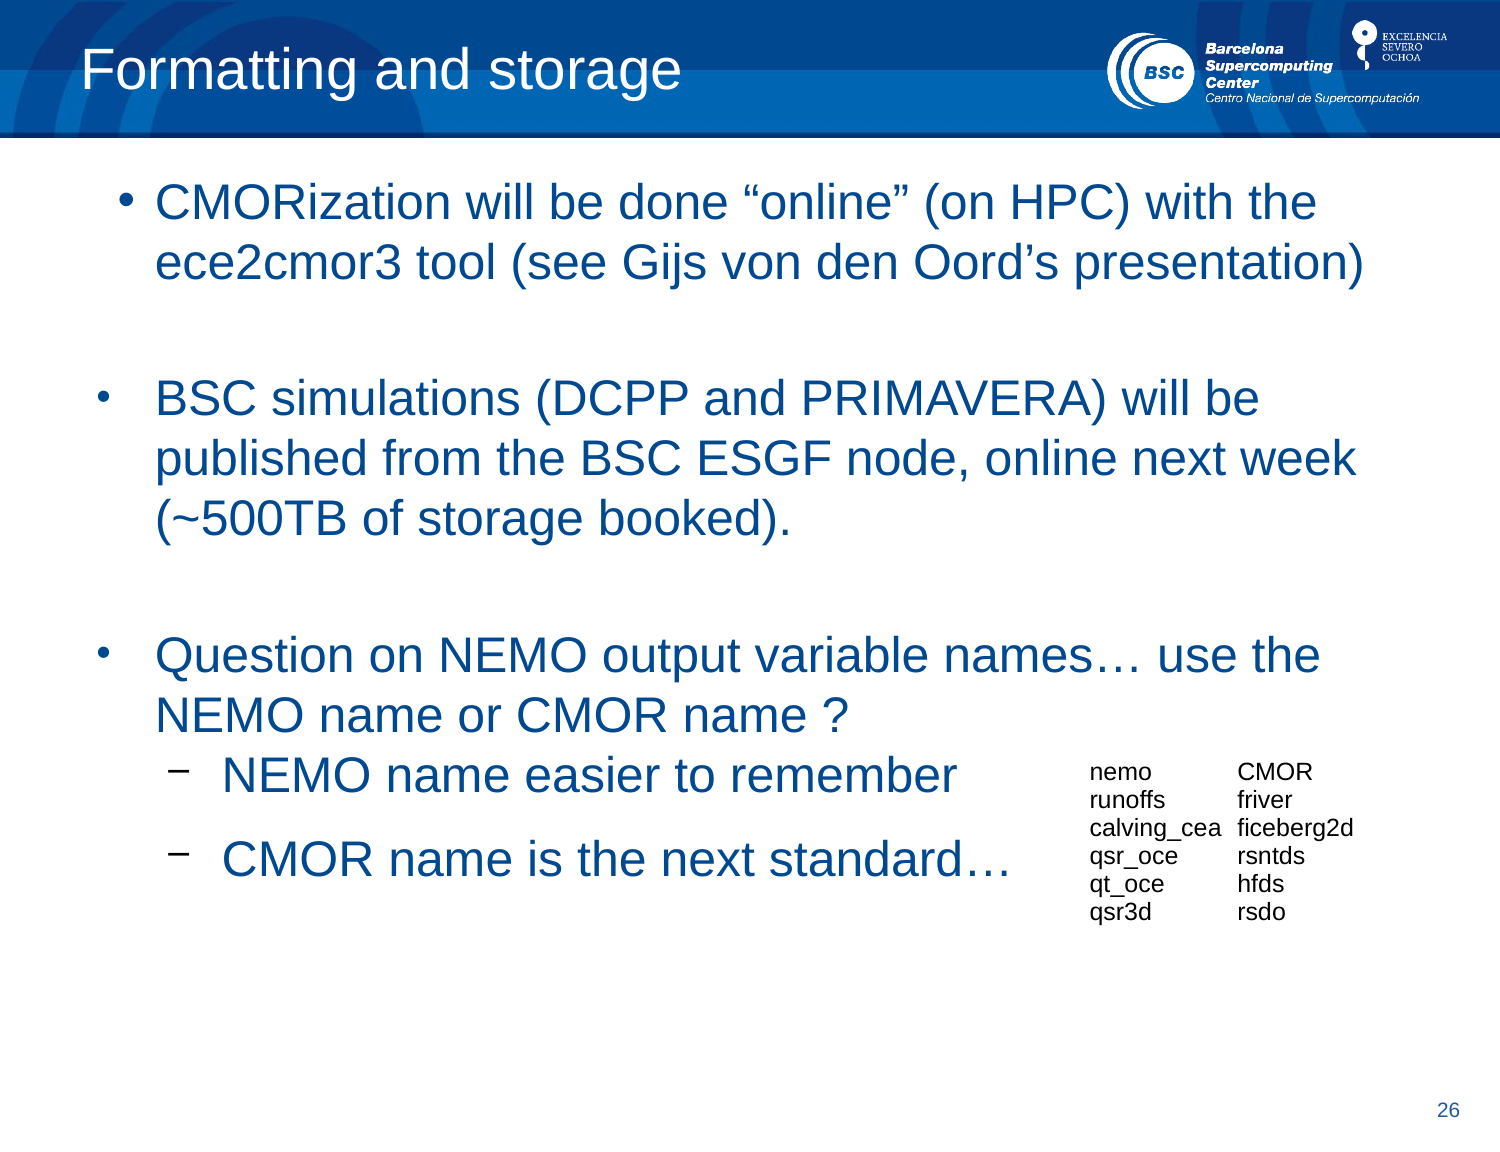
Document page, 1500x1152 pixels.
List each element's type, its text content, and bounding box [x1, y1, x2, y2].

text_box nemo CMOR runoffs friver calving_cea ficeberg2d qsr_oce rsntds qt_oce hfds qsr3d rsdo [1074, 708, 1370, 1111]
list CMORization will be done “online” (on HPC) with the ece2cmor3 tool (see Gijs von den Oord’s presentation) BSC simulations (DCPP and PRIMAVERA) will be published from the BSC ESGF node, online next week (~500TB of storage booked). Question on NEMO output variable names… use the NEMO name or CMOR name ? NEMO name easier to remember CMOR name is the next standard… [64, 161, 1432, 1068]
picture [0, 0, 1500, 138]
title Formatting and storage [65, 23, 1081, 138]
